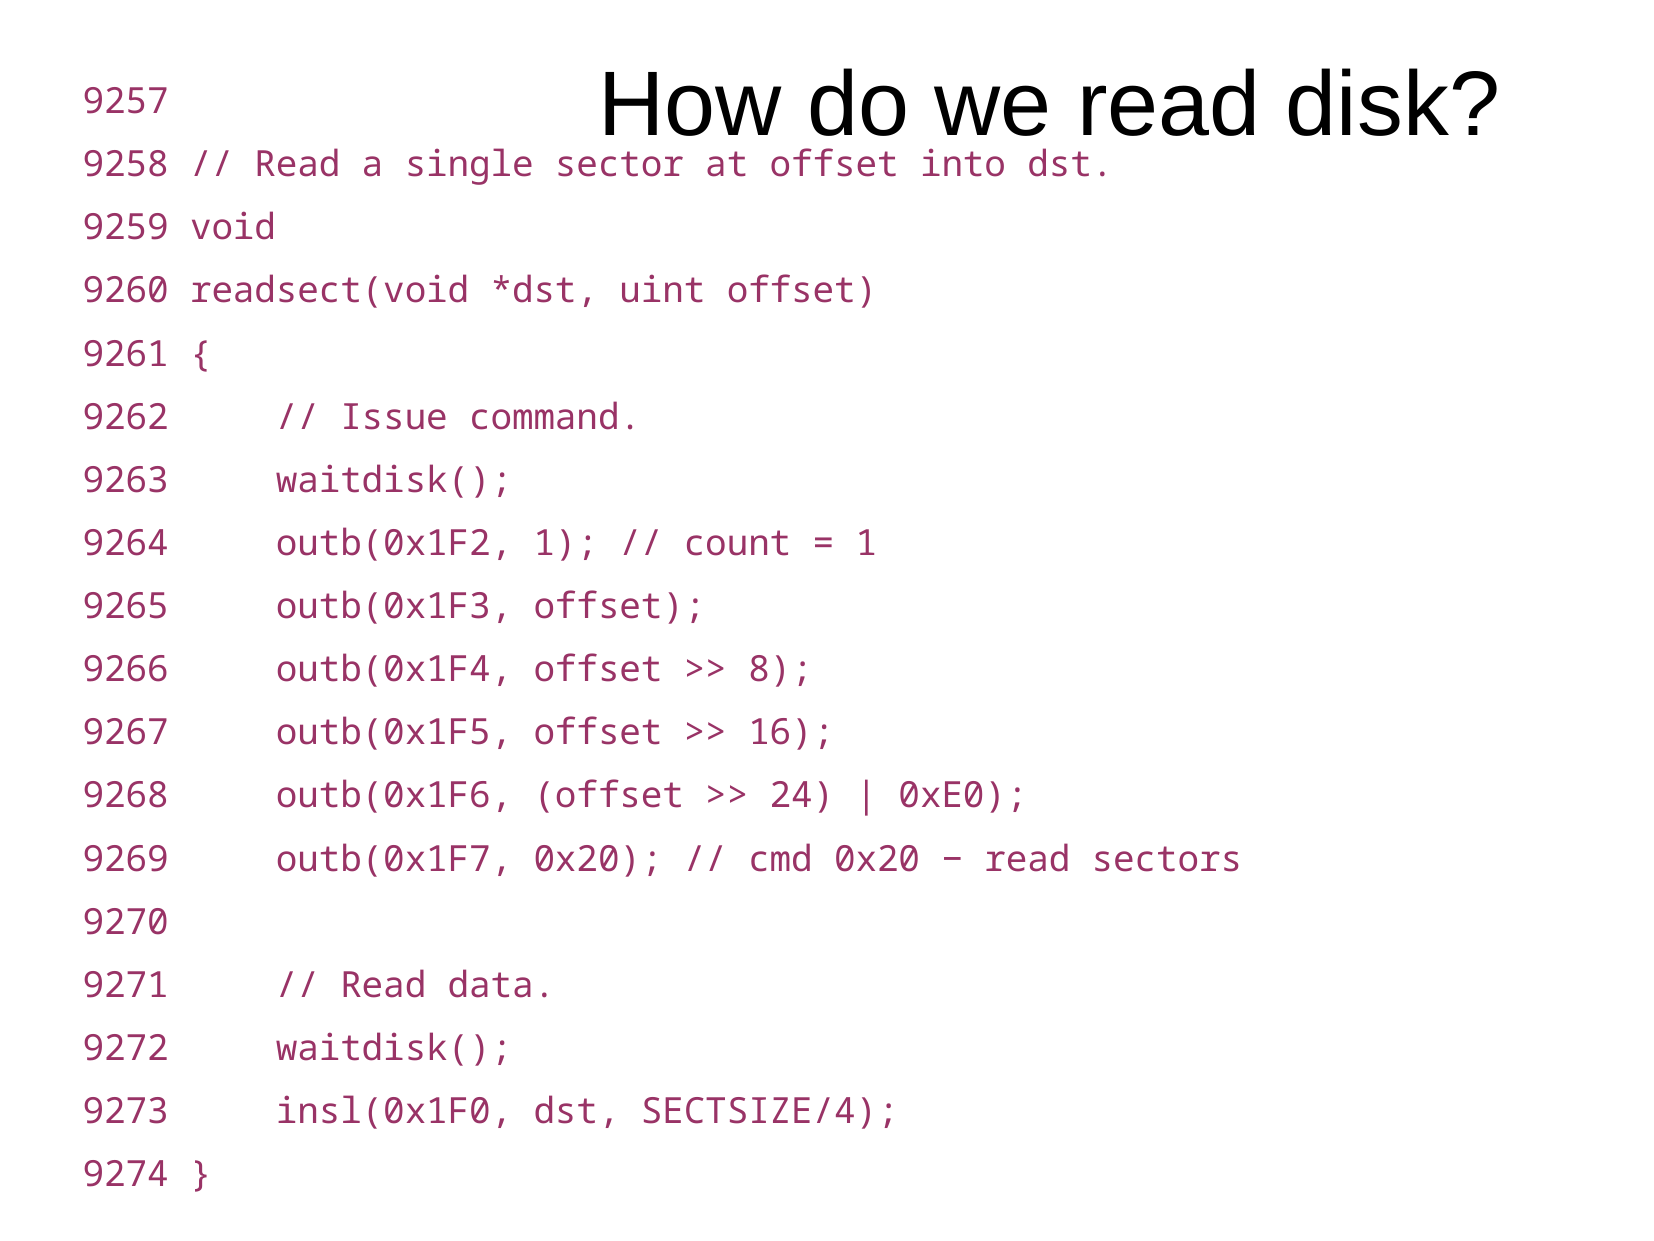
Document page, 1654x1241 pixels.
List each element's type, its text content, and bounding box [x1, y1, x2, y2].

title How do we read disk? [487, 0, 1613, 208]
list 9257 9258 // Read a single sector at offset into dst. 9259 void 9260 readsect(void *dst, uint offset) 9261 { 9262 // Issue command. 9263 waitdisk(); 9264 outb(0x1F2, 1); // count = 1 9265 outb(0x1F3, offset); 9266 outb(0x1F4, offset >> 8); 9267 outb(0x1F5, offset >> 16); 9268 outb(0x1F6, (offset >> 24) | 0xE0); 9269 outb(0x1F7, 0x20); // cmd 0x20 − read sectors 9270 9271 // Read data. 9272 waitdisk(); 9273 insl(0x1F0, dst, SECTSIZE/4); 9274 } [82, 75, 1571, 1201]
